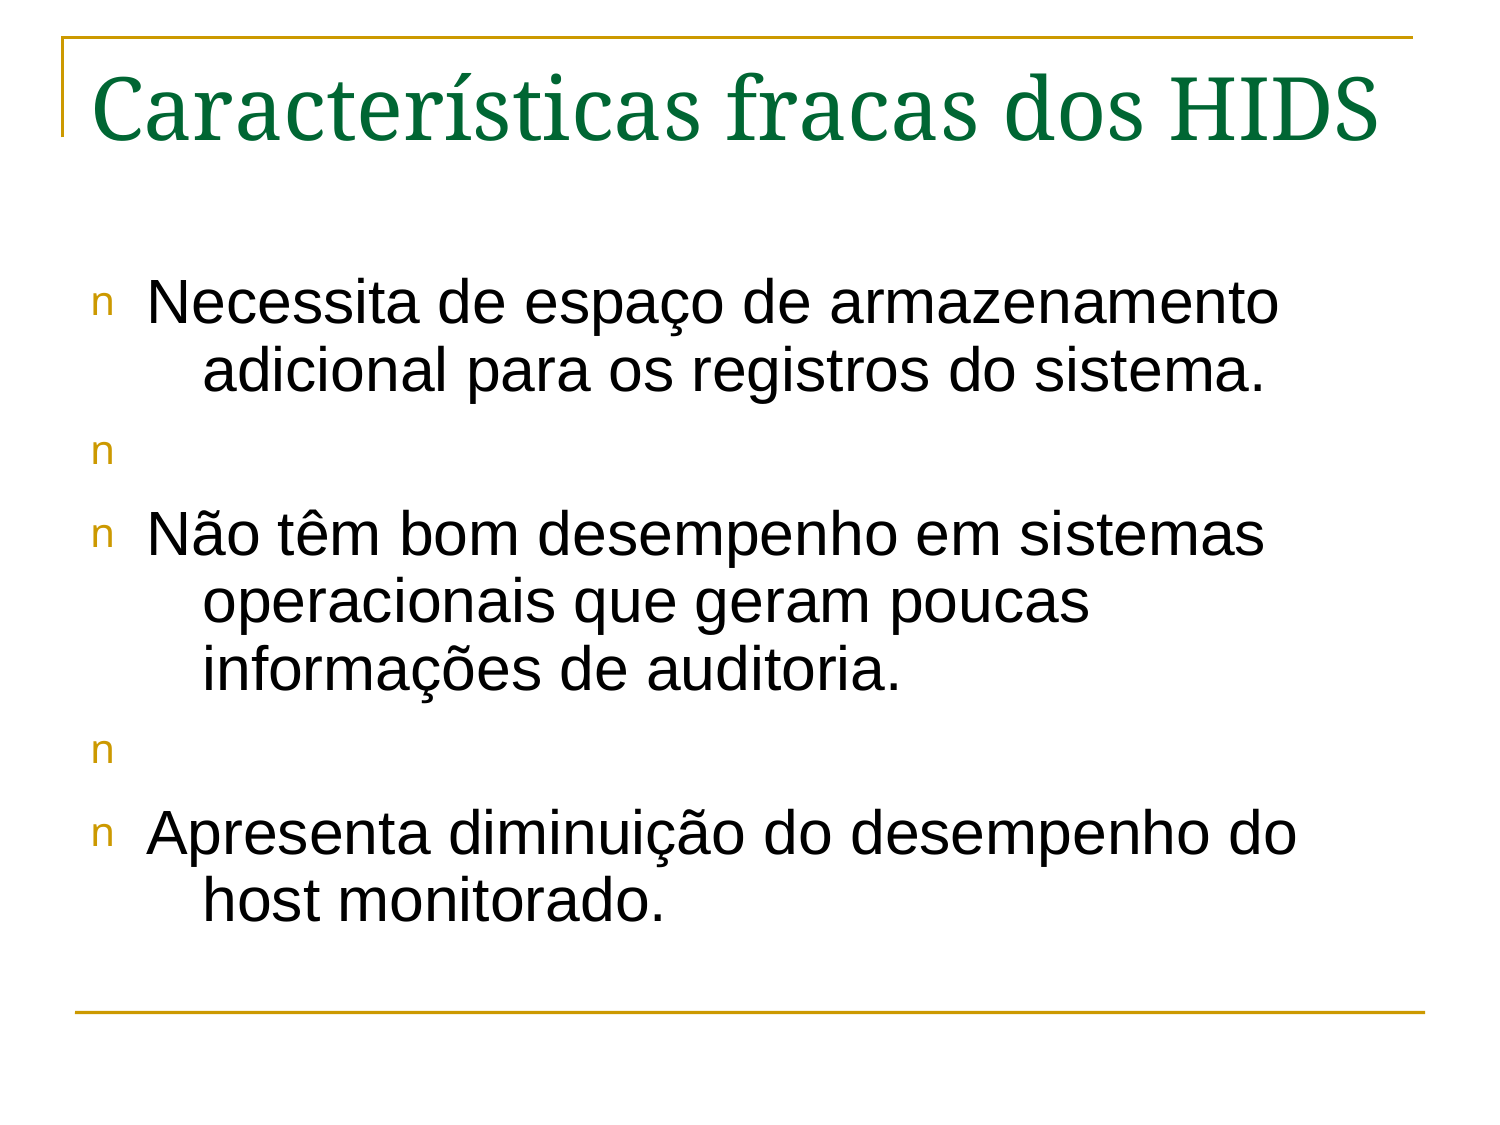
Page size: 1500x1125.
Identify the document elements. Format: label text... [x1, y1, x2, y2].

title Características fracas dos HIDS [75, 45, 1426, 233]
list Necessita de espaço de armazenamento adicional para os registros do sistema. Não têm bom desempenho em sistemas operacionais que geram poucas informações de auditoria. Apresenta diminuição do desempenho do host monitorado. [75, 262, 1426, 1006]
